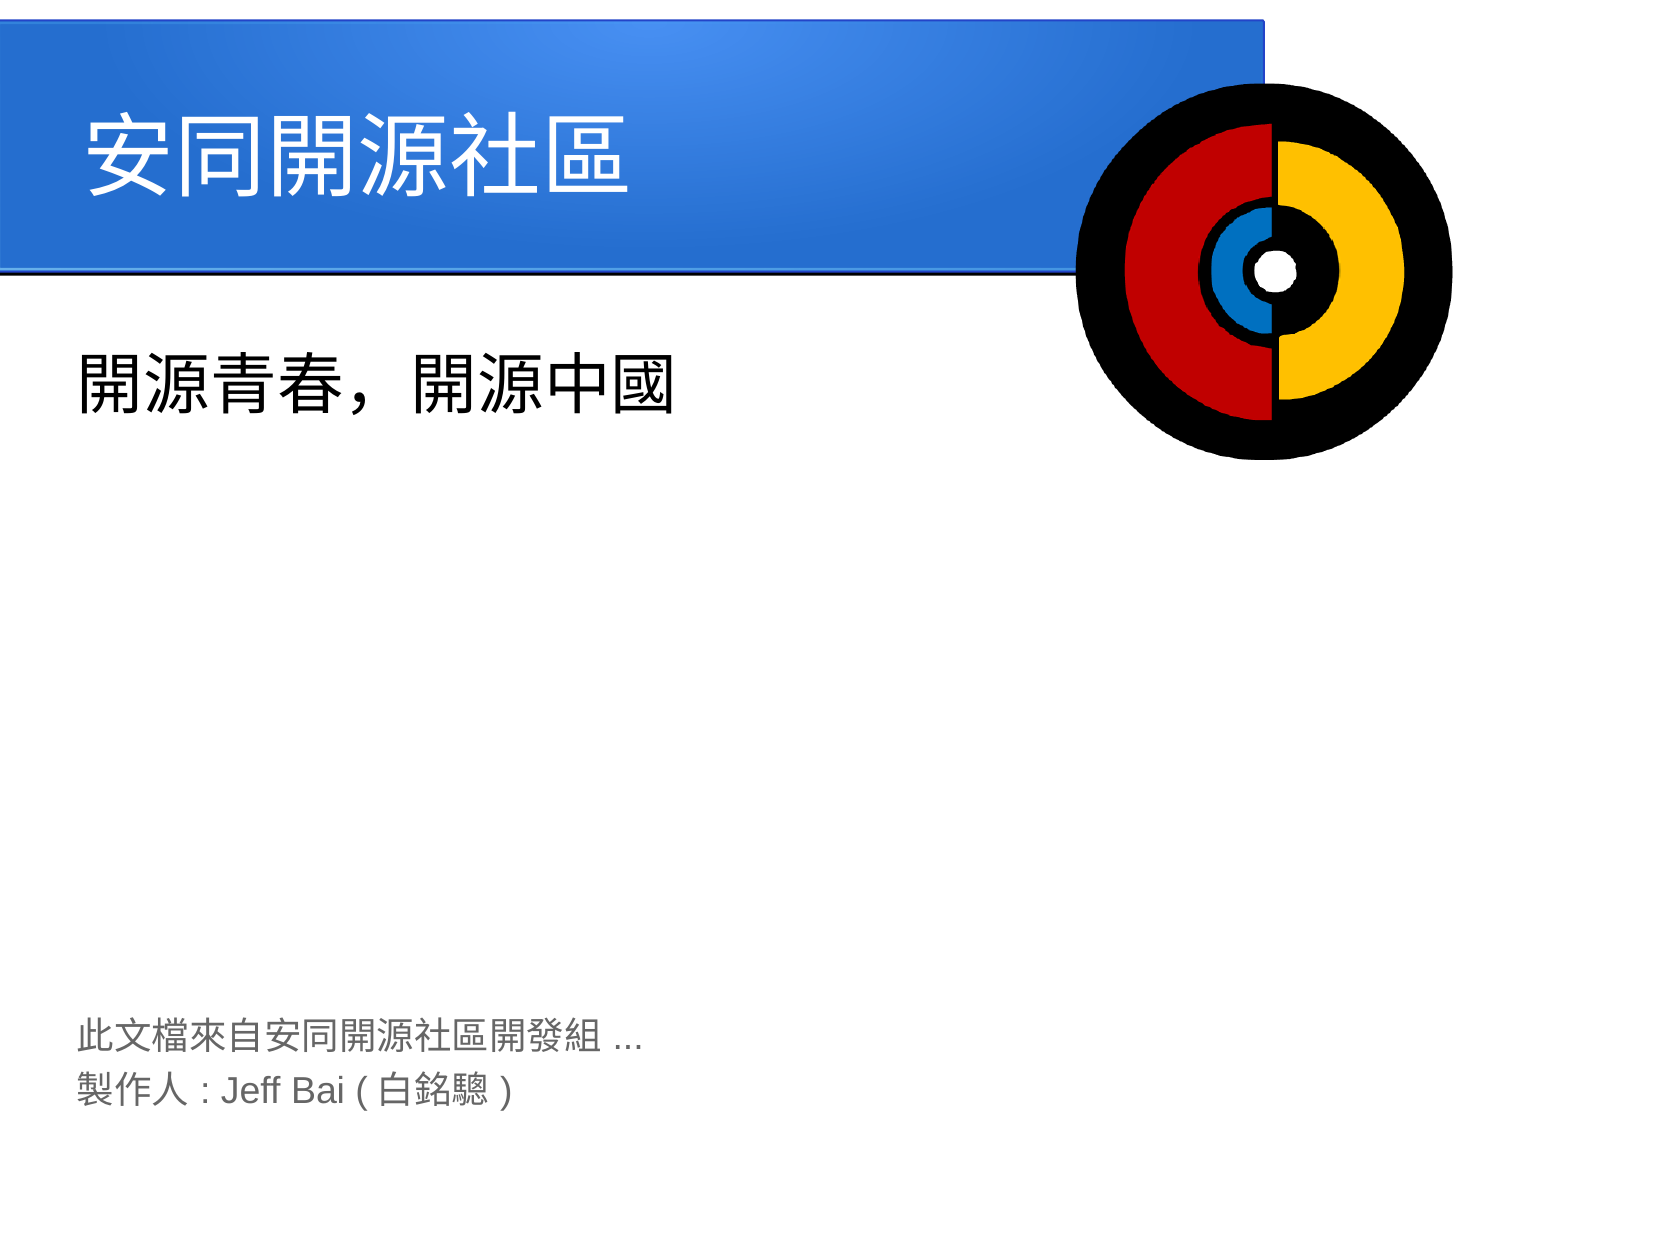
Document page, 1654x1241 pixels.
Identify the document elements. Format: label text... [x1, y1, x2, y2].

subtitle 開源青春，開源中國 此文檔來自安同開源社區開發組... 製作人: Jeff Bai (白銘驄) [76, 300, 1180, 1146]
title 安同開源社區 [82, 47, 1235, 252]
picture [1068, 76, 1459, 467]
